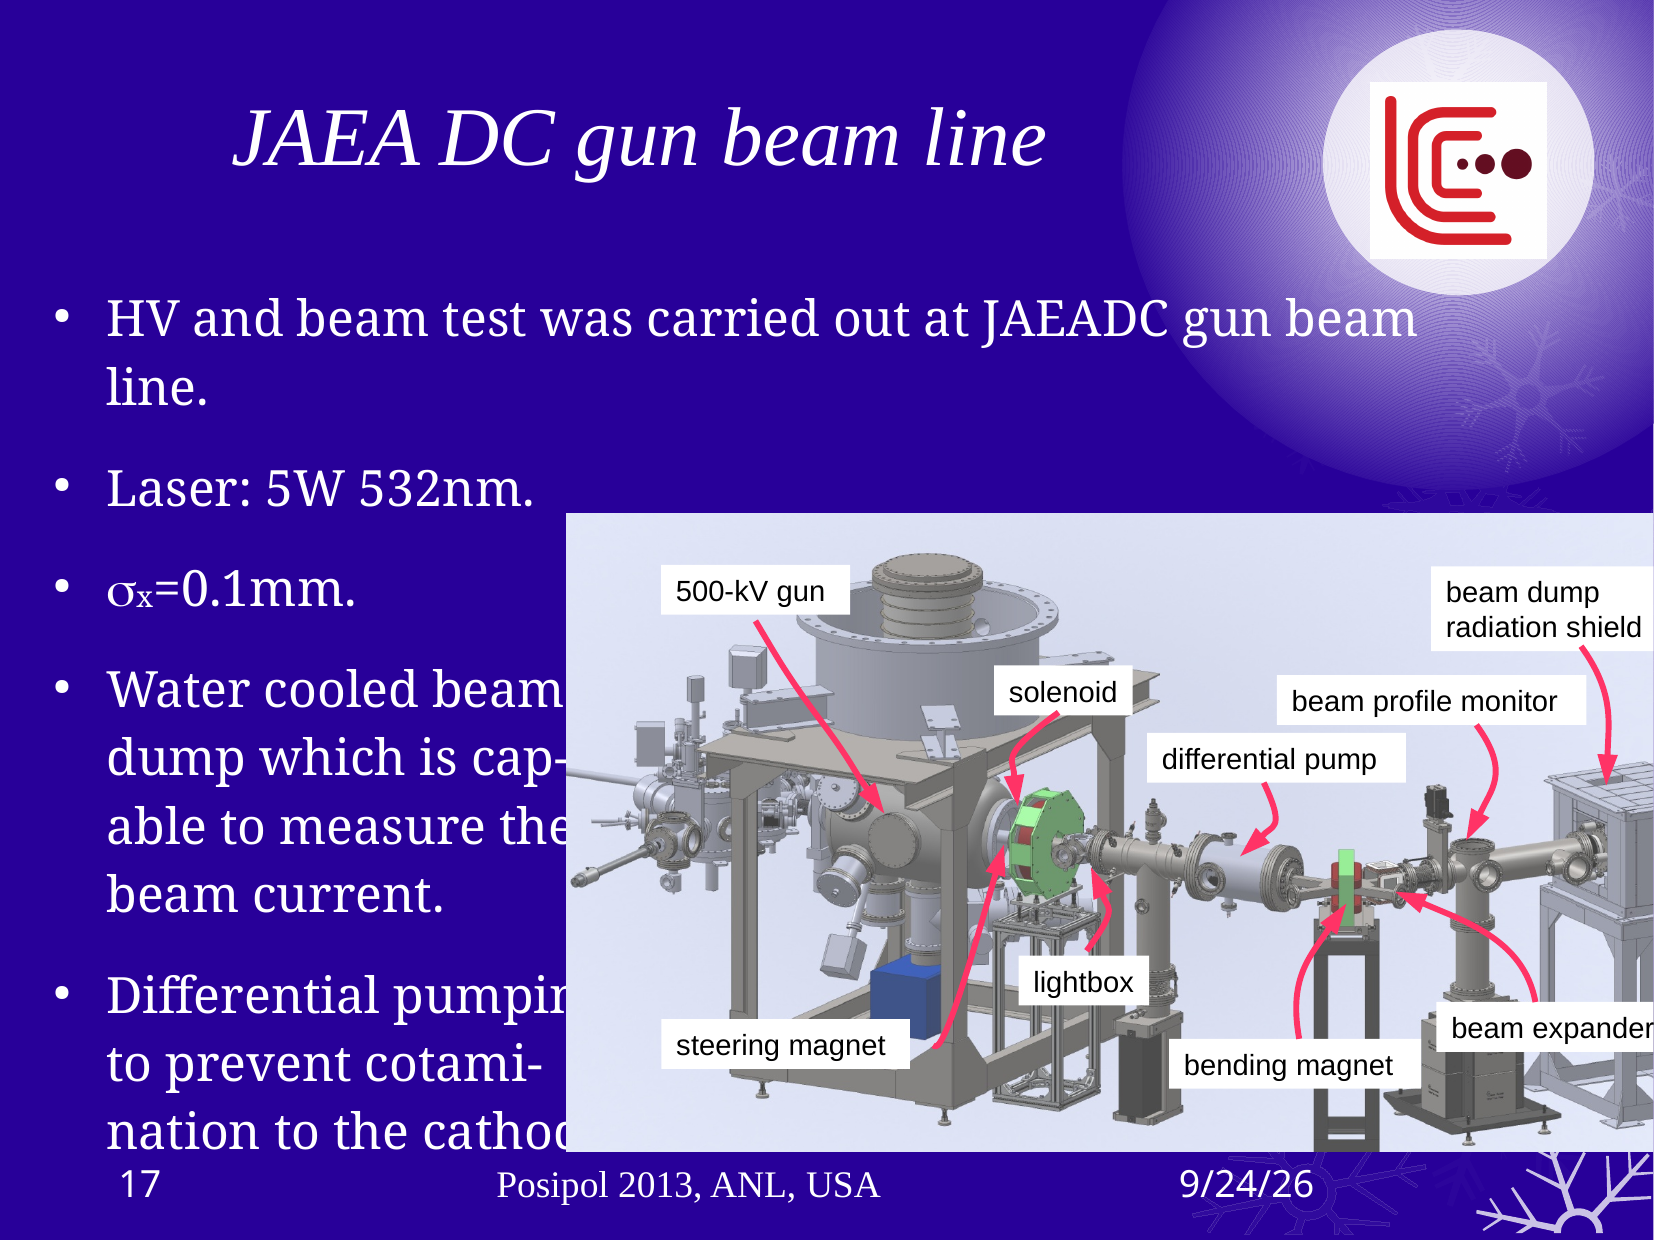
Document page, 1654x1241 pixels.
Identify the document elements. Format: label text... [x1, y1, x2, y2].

text_box steering magnet [661, 1019, 910, 1069]
text_box beam dump radiation shield [1431, 566, 1654, 652]
text_box lightbox [1018, 955, 1150, 1006]
title JAEA DC gun beam line [0, 4, 1284, 270]
text_box bending magnet [1169, 1038, 1422, 1089]
text_box beam profile monitor [1276, 675, 1587, 725]
text_box beam expander [1436, 1001, 1654, 1052]
text_box solenoid [994, 665, 1133, 716]
text_box differential pump [1147, 732, 1406, 783]
text_box 500-kV gun [661, 564, 851, 615]
list HV and beam test was carried out at JAEADC gun beam line. Laser: 5W 532nm. sx=0.1mm. Water cooled beam dump which is cap- able to measure the beam current. Differential pumping to prevent cotami- nation to the cathode. [35, 283, 1467, 1146]
picture [566, 513, 1654, 1152]
picture [1370, 82, 1547, 259]
